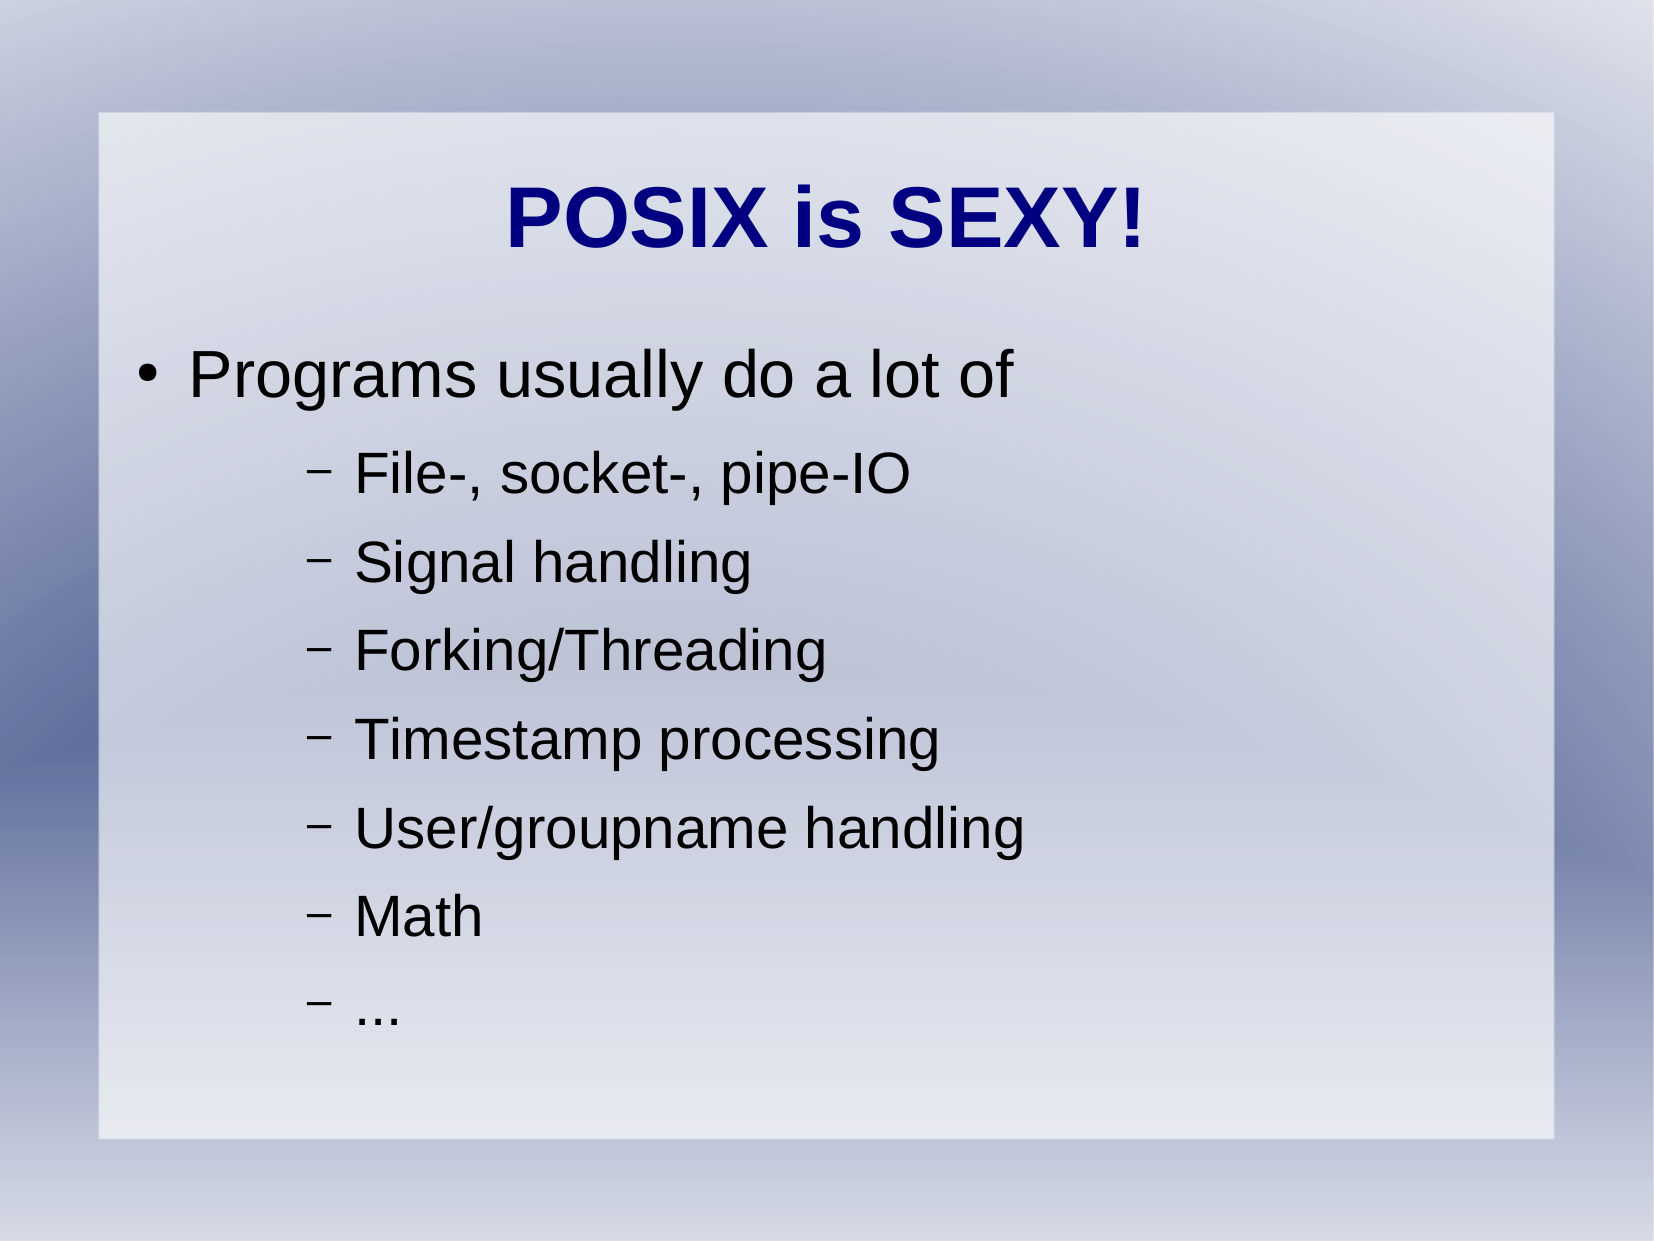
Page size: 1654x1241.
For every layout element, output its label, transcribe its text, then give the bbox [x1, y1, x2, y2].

title POSIX is SEXY! [118, 114, 1536, 322]
list Programs usually do a lot of File-, socket-, pipe-IO Signal handling Forking/Threading Timestamp processing User/groupname handling Math ... [118, 336, 1506, 1156]
picture [0, 0, 1654, 1241]
